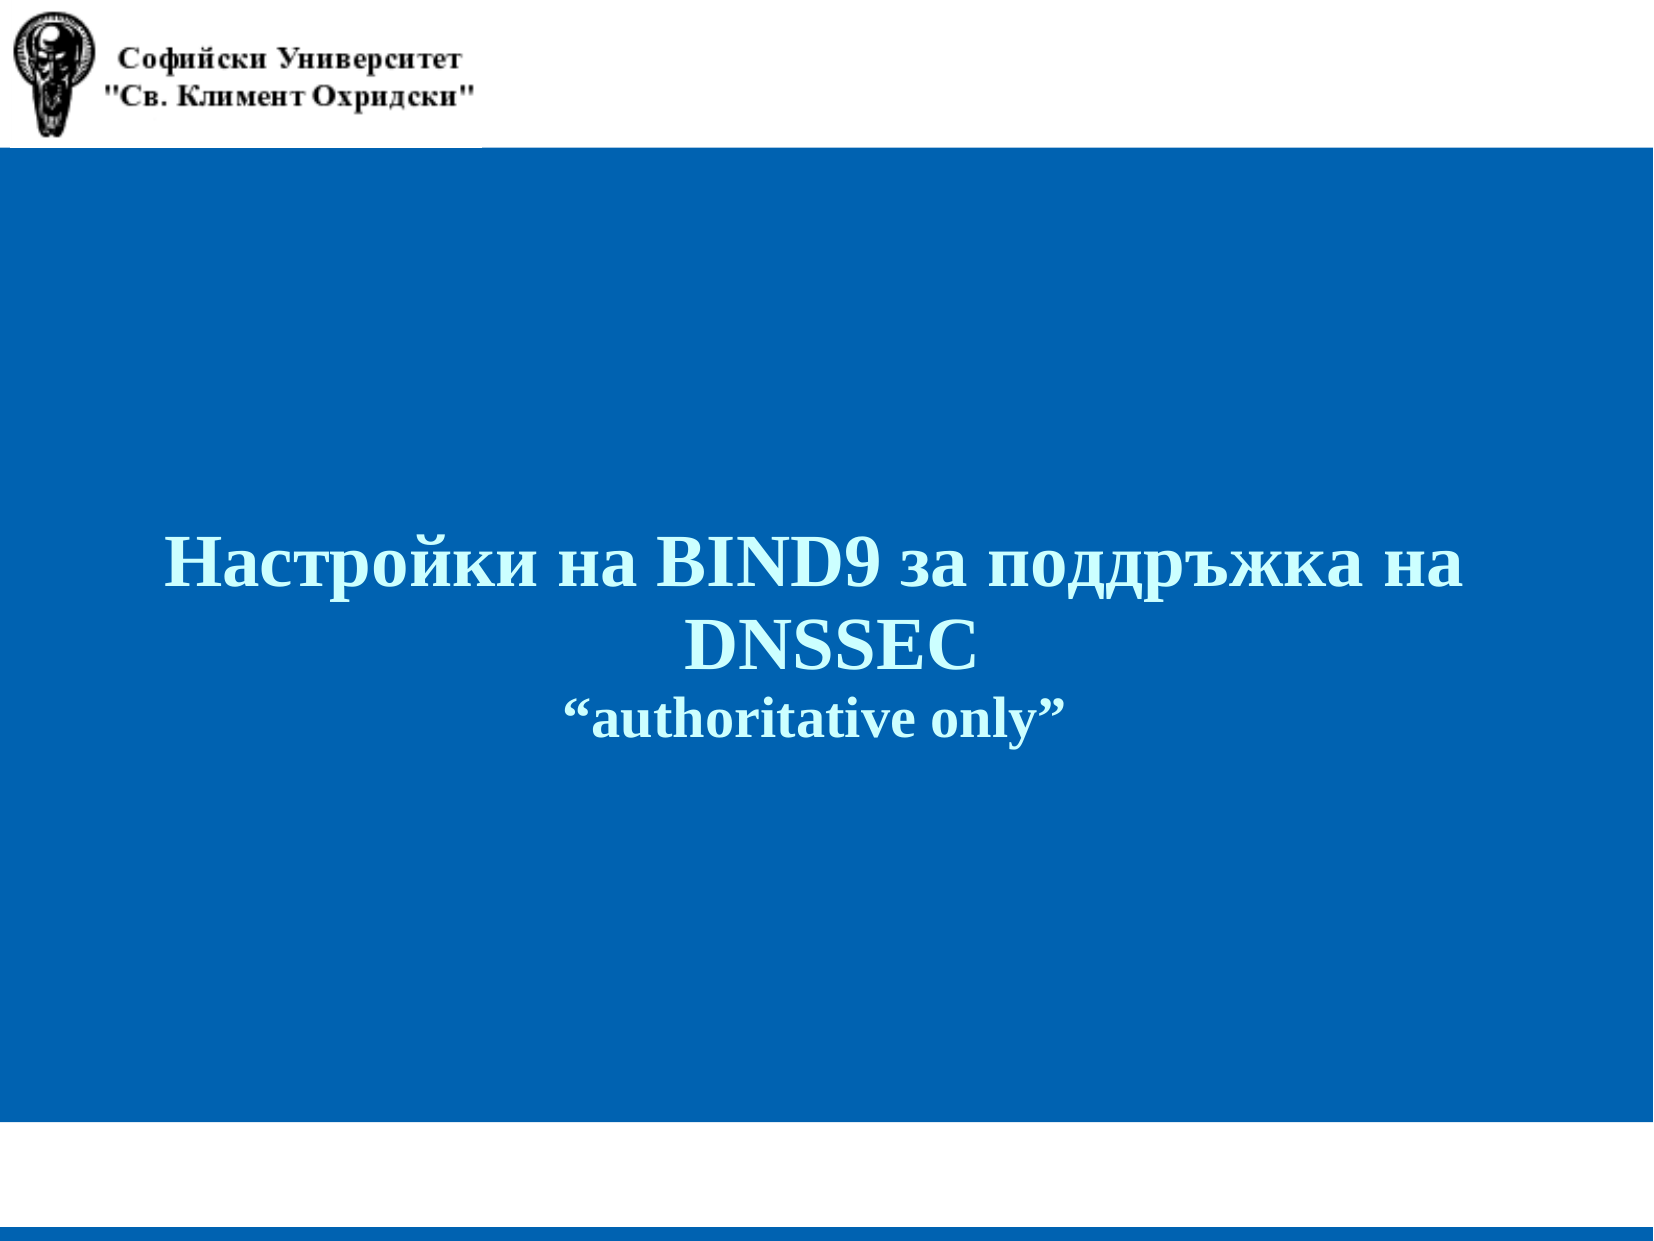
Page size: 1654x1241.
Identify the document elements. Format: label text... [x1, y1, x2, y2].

text_box Настройки на BIND9 за поддръжка на DNSSEC “authoritative only” [0, 147, 1653, 1123]
picture [10, 0, 482, 148]
